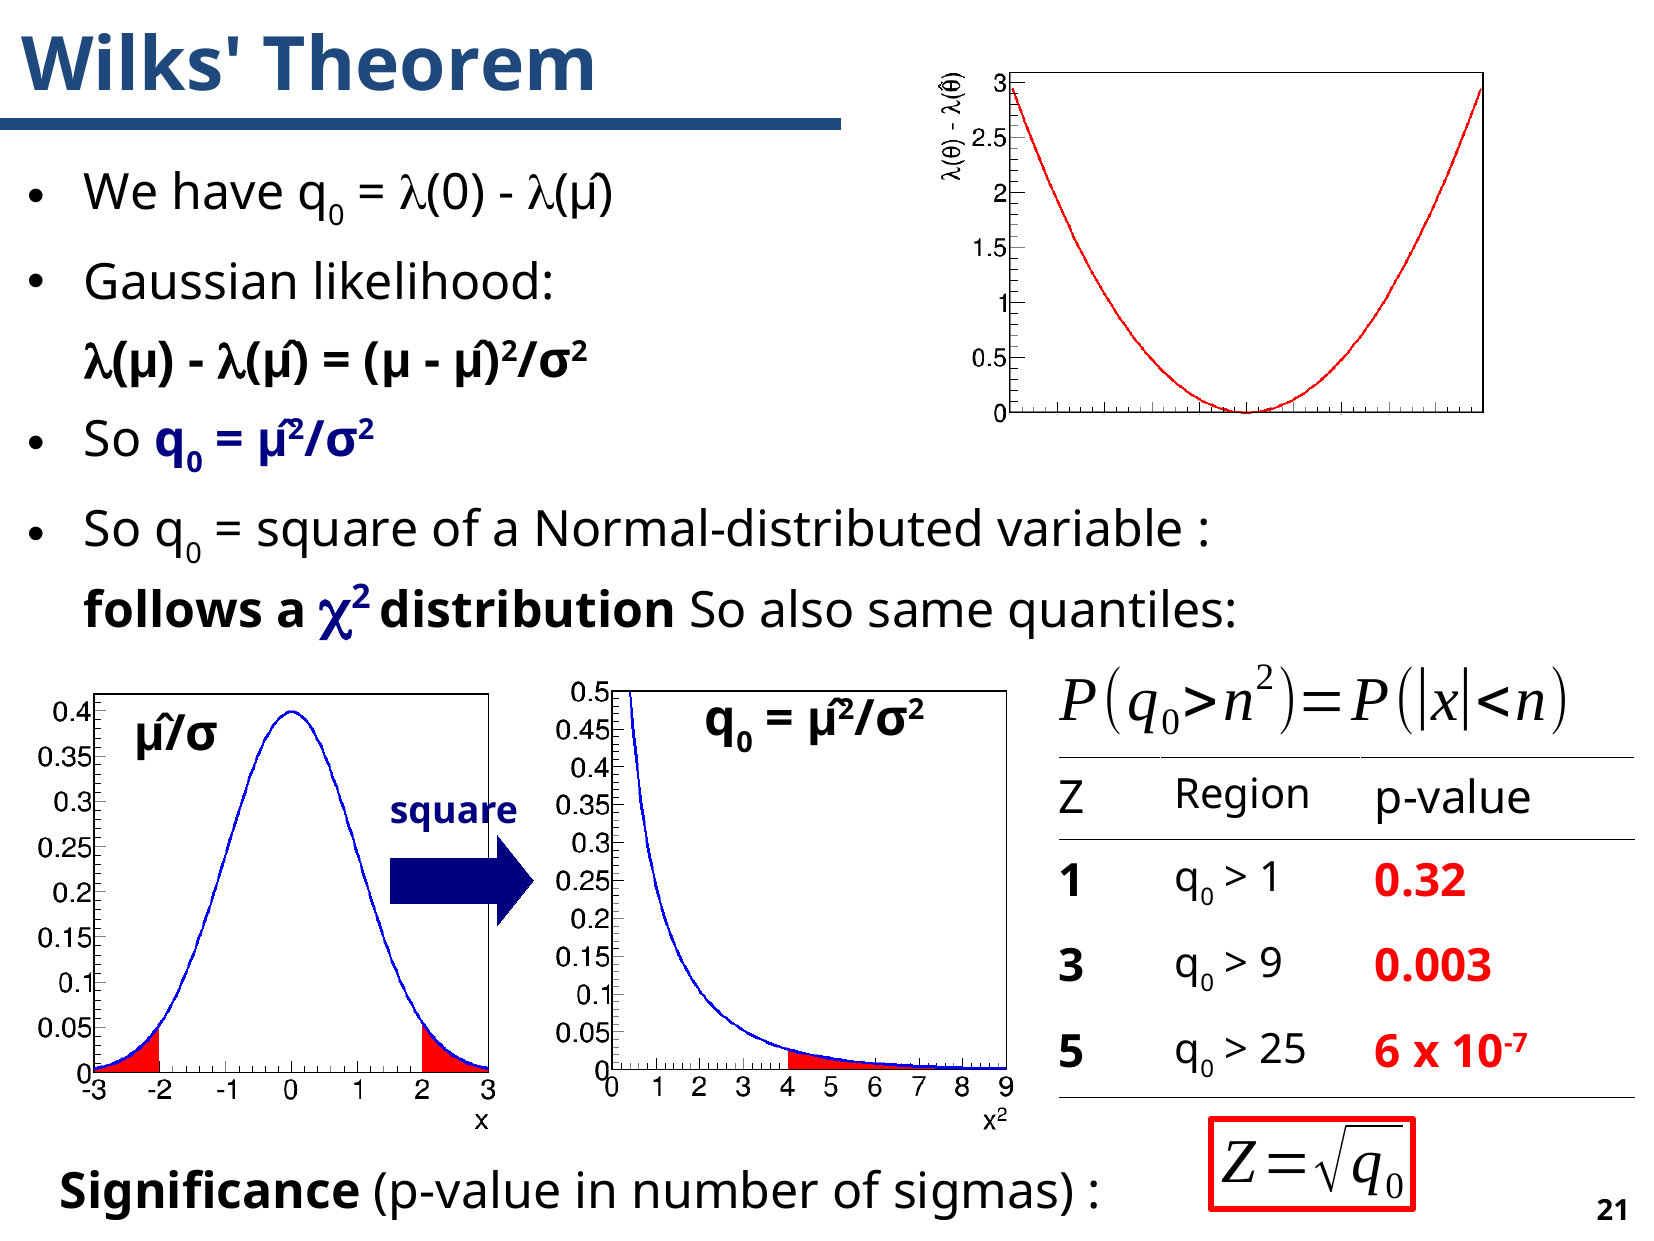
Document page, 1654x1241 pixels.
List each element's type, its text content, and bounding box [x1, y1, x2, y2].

table_cell q0 > 9 [1161, 926, 1360, 1011]
table_header Z [1059, 758, 1160, 839]
chart [1059, 655, 1577, 743]
picture [915, 27, 1546, 481]
table_cell q0 > 1 [1161, 840, 1360, 925]
text_box Significance (p-value in number of sigmas) : [45, 1147, 1561, 1240]
title Wilks' Theorem [6, 7, 1606, 113]
table_cell 1 [1059, 840, 1160, 925]
list We have q0 = l(0) - l(μ̂) Gaussian likelihood: l(μ) - l(μ̂) = (μ - μ̂)2/σ2 So q0 = μ̂2/σ2 So q0 = square of a Normal-distributed variable : follows a c2 distribution So also same quantiles: [12, 151, 1640, 871]
table_header Region [1161, 758, 1360, 839]
table_cell 6 x 10-7 [1361, 1012, 1634, 1097]
table_cell 0.32 [1361, 840, 1634, 925]
text_box square [375, 776, 534, 850]
picture [15, 640, 1059, 1148]
table_cell 5 [1059, 1012, 1160, 1097]
text_box q0 = μ̂2/σ2 [690, 675, 961, 778]
table_cell 3 [1059, 926, 1160, 1011]
table_cell q0 > 25 [1161, 1012, 1360, 1097]
table_header p-value [1361, 758, 1634, 839]
text_box [390, 850, 534, 926]
text_box μ̂/σ [120, 690, 391, 783]
chart [1213, 1121, 1411, 1207]
table_cell 0.003 [1361, 926, 1634, 1011]
